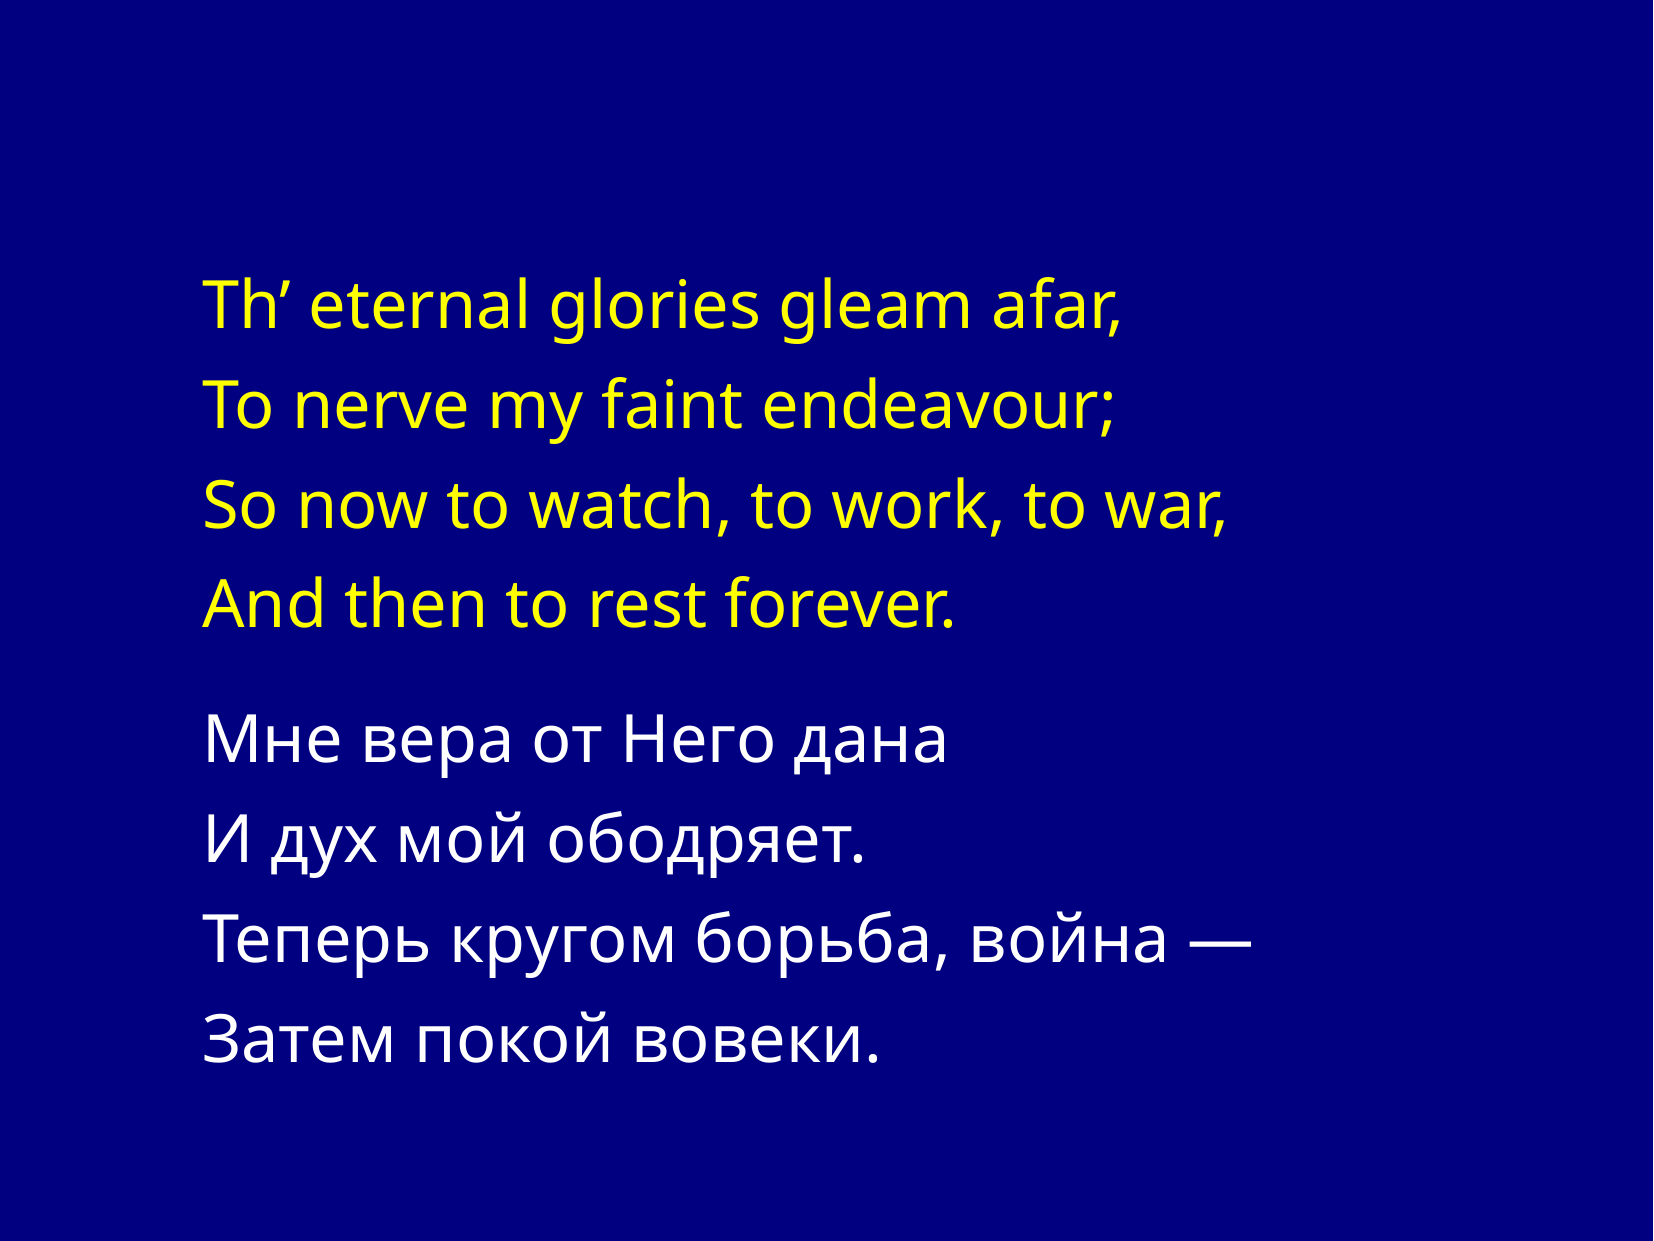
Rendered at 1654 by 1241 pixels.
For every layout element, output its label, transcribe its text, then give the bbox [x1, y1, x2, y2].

text_box Th’ eternal glories gleam afar, To nerve my faint endeavour; So now to watch, to work, to war, And then to rest forever. [75, 150, 1576, 638]
text_box Мне вера от Него дана И дух мой ободряет. Теперь кругом борьба, война — Затем покой вовеки. [75, 675, 1576, 1163]
